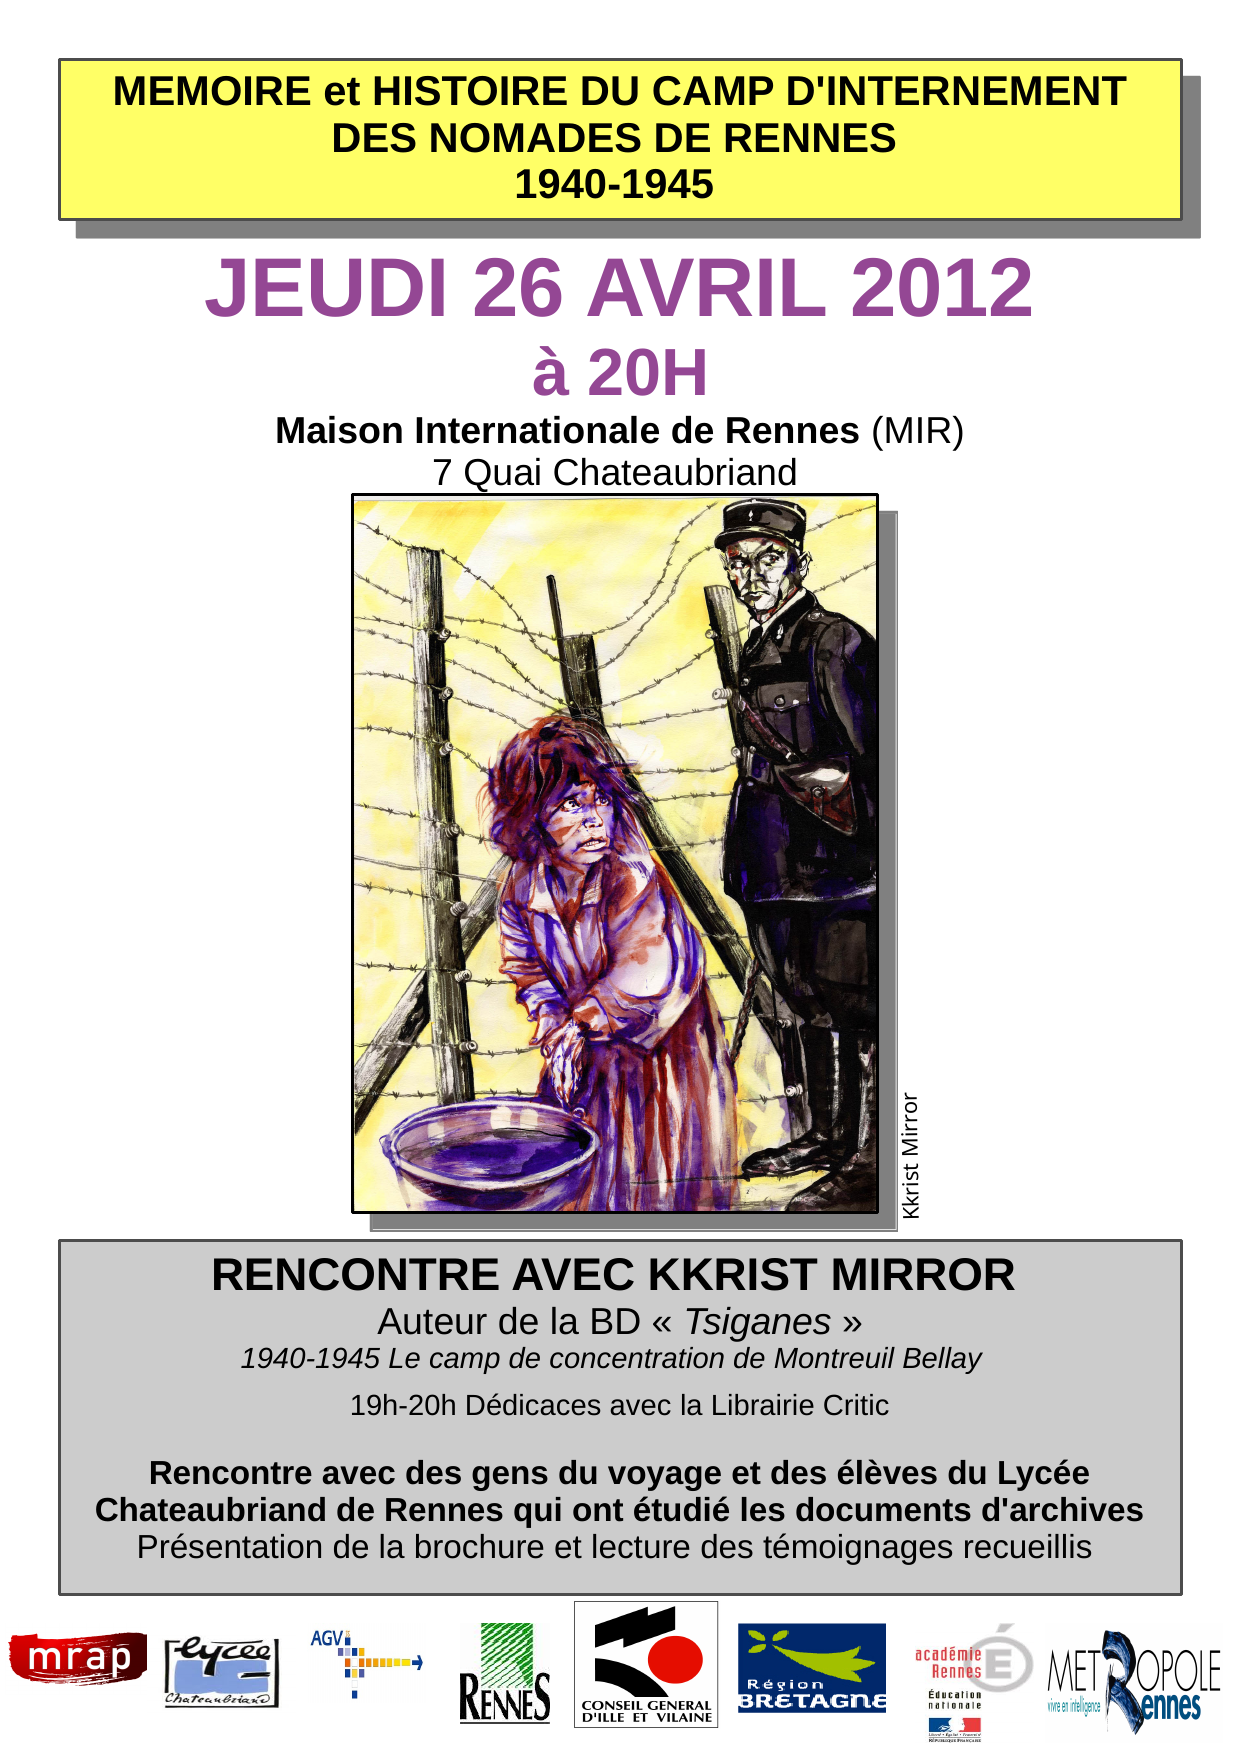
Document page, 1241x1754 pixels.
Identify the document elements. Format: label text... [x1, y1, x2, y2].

picture [354, 496, 877, 1211]
text_box Kkrist Mirror [892, 1038, 926, 1276]
picture [460, 1623, 550, 1724]
text_box MEMOIRE et HISTOIRE DU CAMP D'INTERNEMENT DES NOMADES DE RENNES 1940-1945 [59, 59, 1182, 220]
picture [5, 1623, 296, 1713]
picture [572, 1600, 721, 1729]
picture [738, 1623, 886, 1713]
picture [1045, 1623, 1223, 1743]
text_box RENCONTRE AVEC KKRIST MIRROR Auteur de la BD « Tsiganes » 1940-1945 Le camp de concentration de Montreuil Bellay 19h-20h Dédicaces avec la Librairie Critic Rencontre avec des gens du voyage et des élèves du Lycée Chateaubriand de Rennes qui ont étudié les documents d'archives Présentation de la brochure et lecture des témoignages recueillis [59, 1240, 1182, 1595]
picture [915, 1623, 1034, 1743]
text_box JEUDI 26 AVRIL 2012 à 20H Maison Internationale de Rennes (MIR) 7 Quai Chateaubriand [59, 234, 1182, 502]
picture [307, 1623, 426, 1703]
